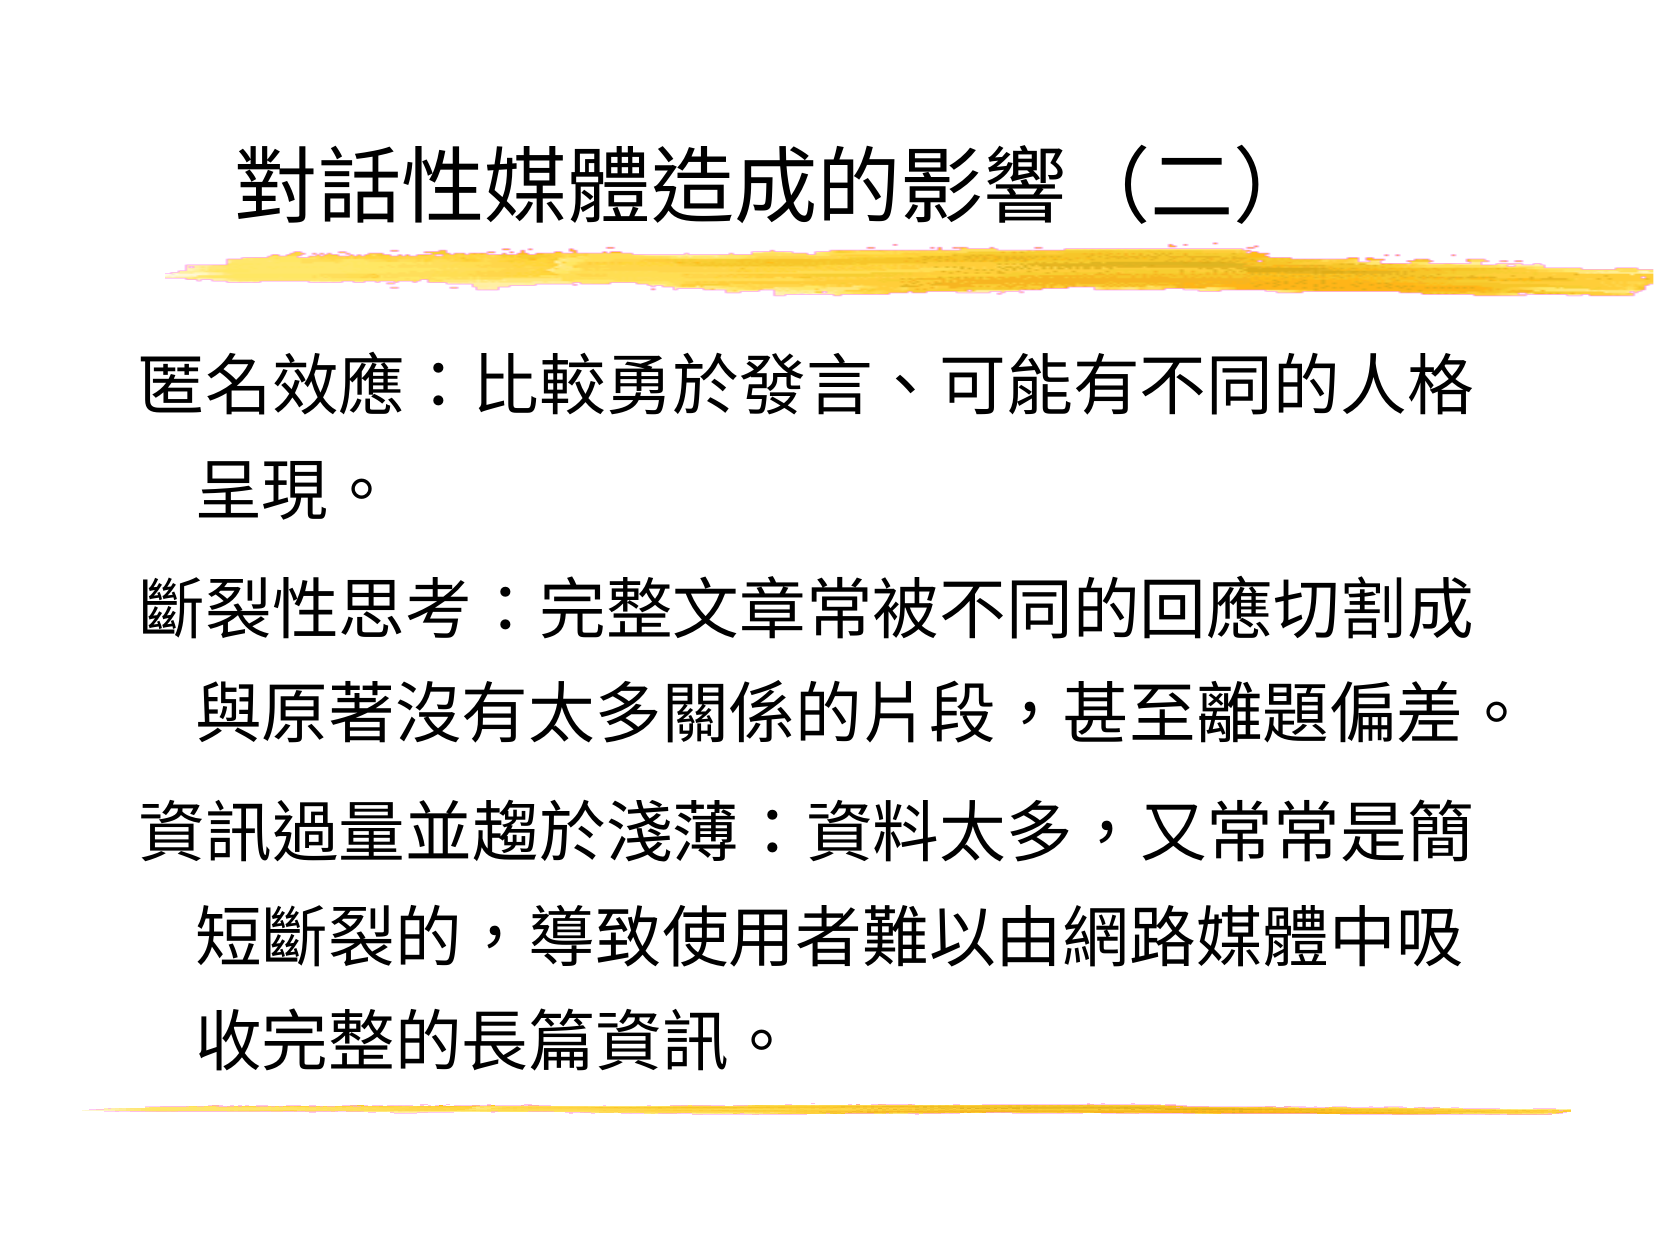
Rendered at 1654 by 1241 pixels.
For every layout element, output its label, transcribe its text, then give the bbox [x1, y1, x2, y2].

picture [82, 1102, 1571, 1117]
picture [165, 237, 1654, 308]
list 匿名效應：比較勇於發言、可能有不同的人格呈現。 斷裂性思考：完整文章常被不同的回應切割成與原著沒有太多關係的片段，甚至離題偏差。 資訊過量並趨於淺薄：資料太多，又常常是簡短斷裂的，導致使用者難以由網路媒體中吸收完整的長篇資訊。 [124, 316, 1530, 1061]
title 對話性媒體造成的影響（二） [73, 41, 1479, 249]
